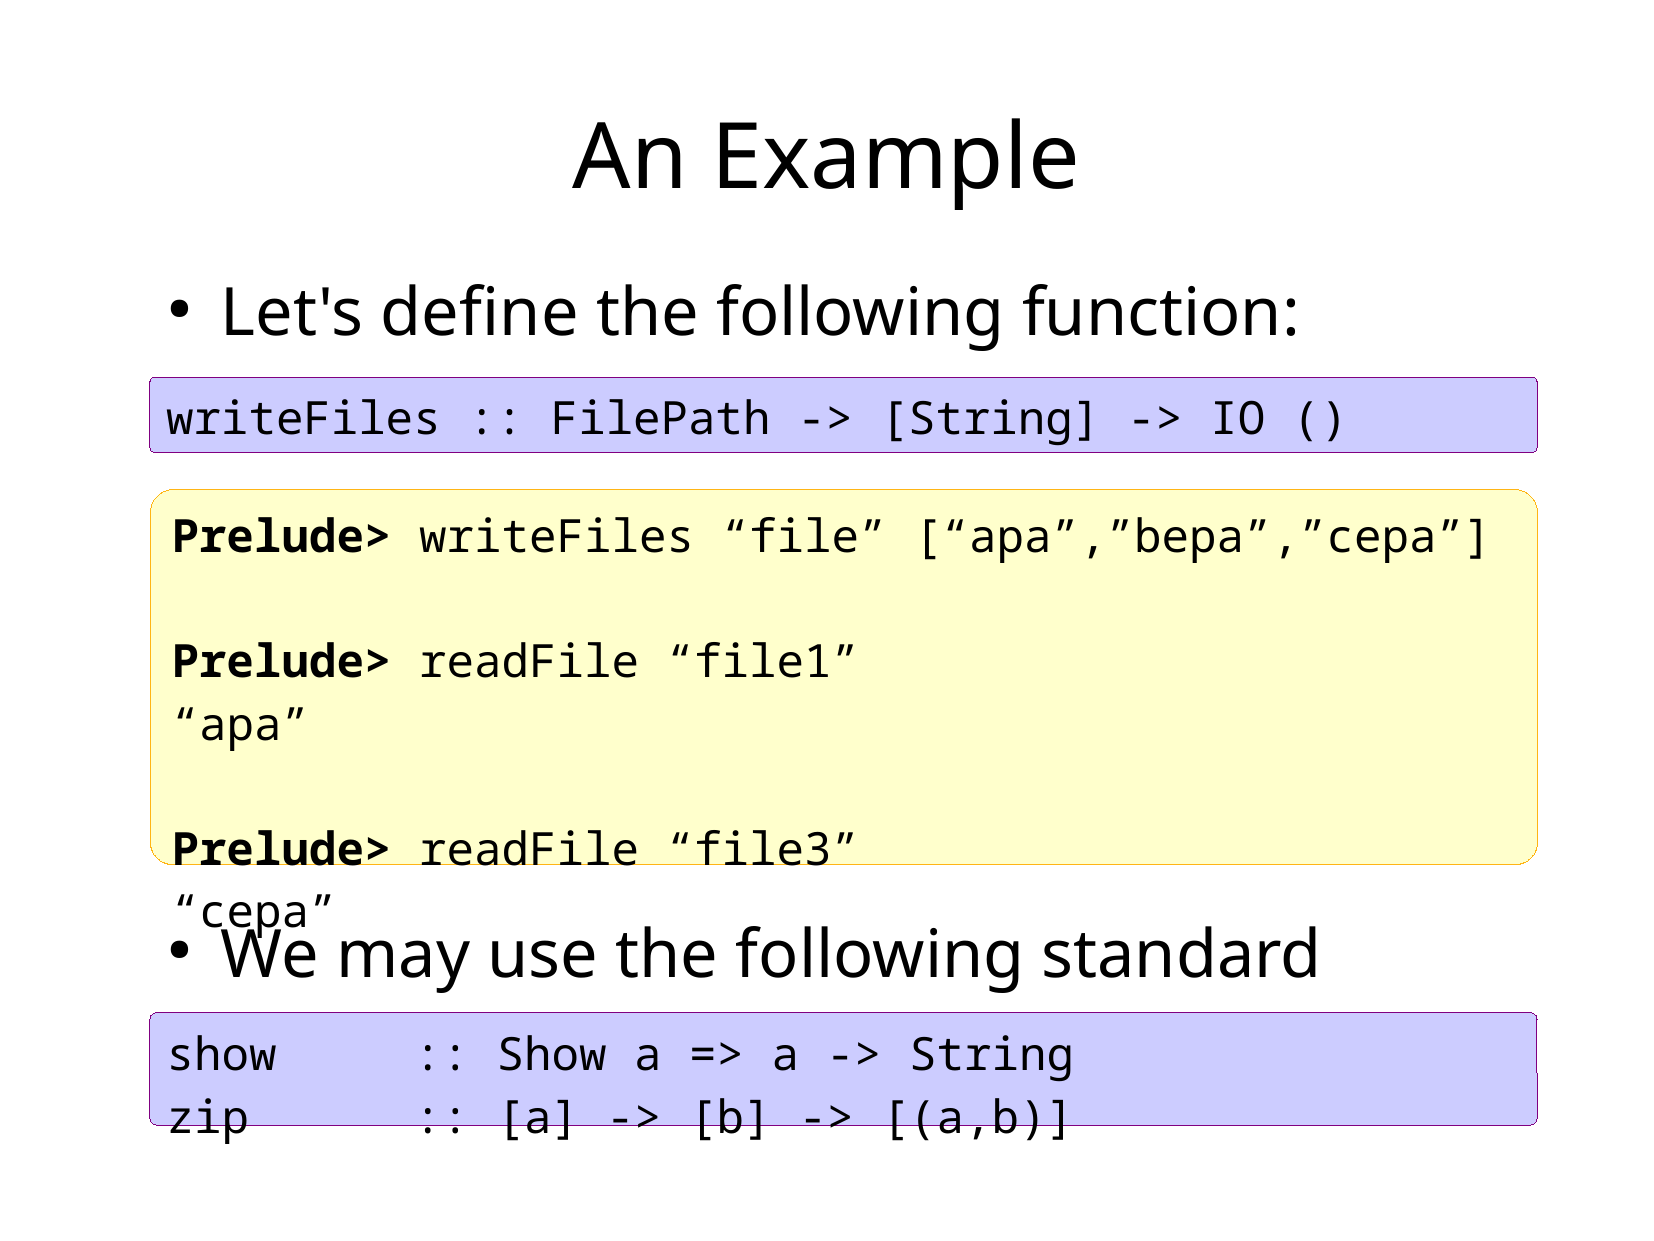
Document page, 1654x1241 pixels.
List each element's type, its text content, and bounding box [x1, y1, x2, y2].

text_box show :: Show a => a -> String zip :: [a] -> [b] -> [(a,b)] [149, 1012, 1538, 1126]
text_box Prelude> writeFiles “file” [“apa”,”bepa”,”cepa”] Prelude> readFile “file1” “apa” Prelude> readFile “file3” “cepa” [150, 489, 1538, 865]
text_box writeFiles :: FilePath -> [String] -> IO () [149, 378, 1538, 453]
list Let's define the following function: [150, 264, 1538, 378]
title An Example [82, 56, 1571, 250]
list We may use the following standard functions: [150, 905, 1576, 1241]
